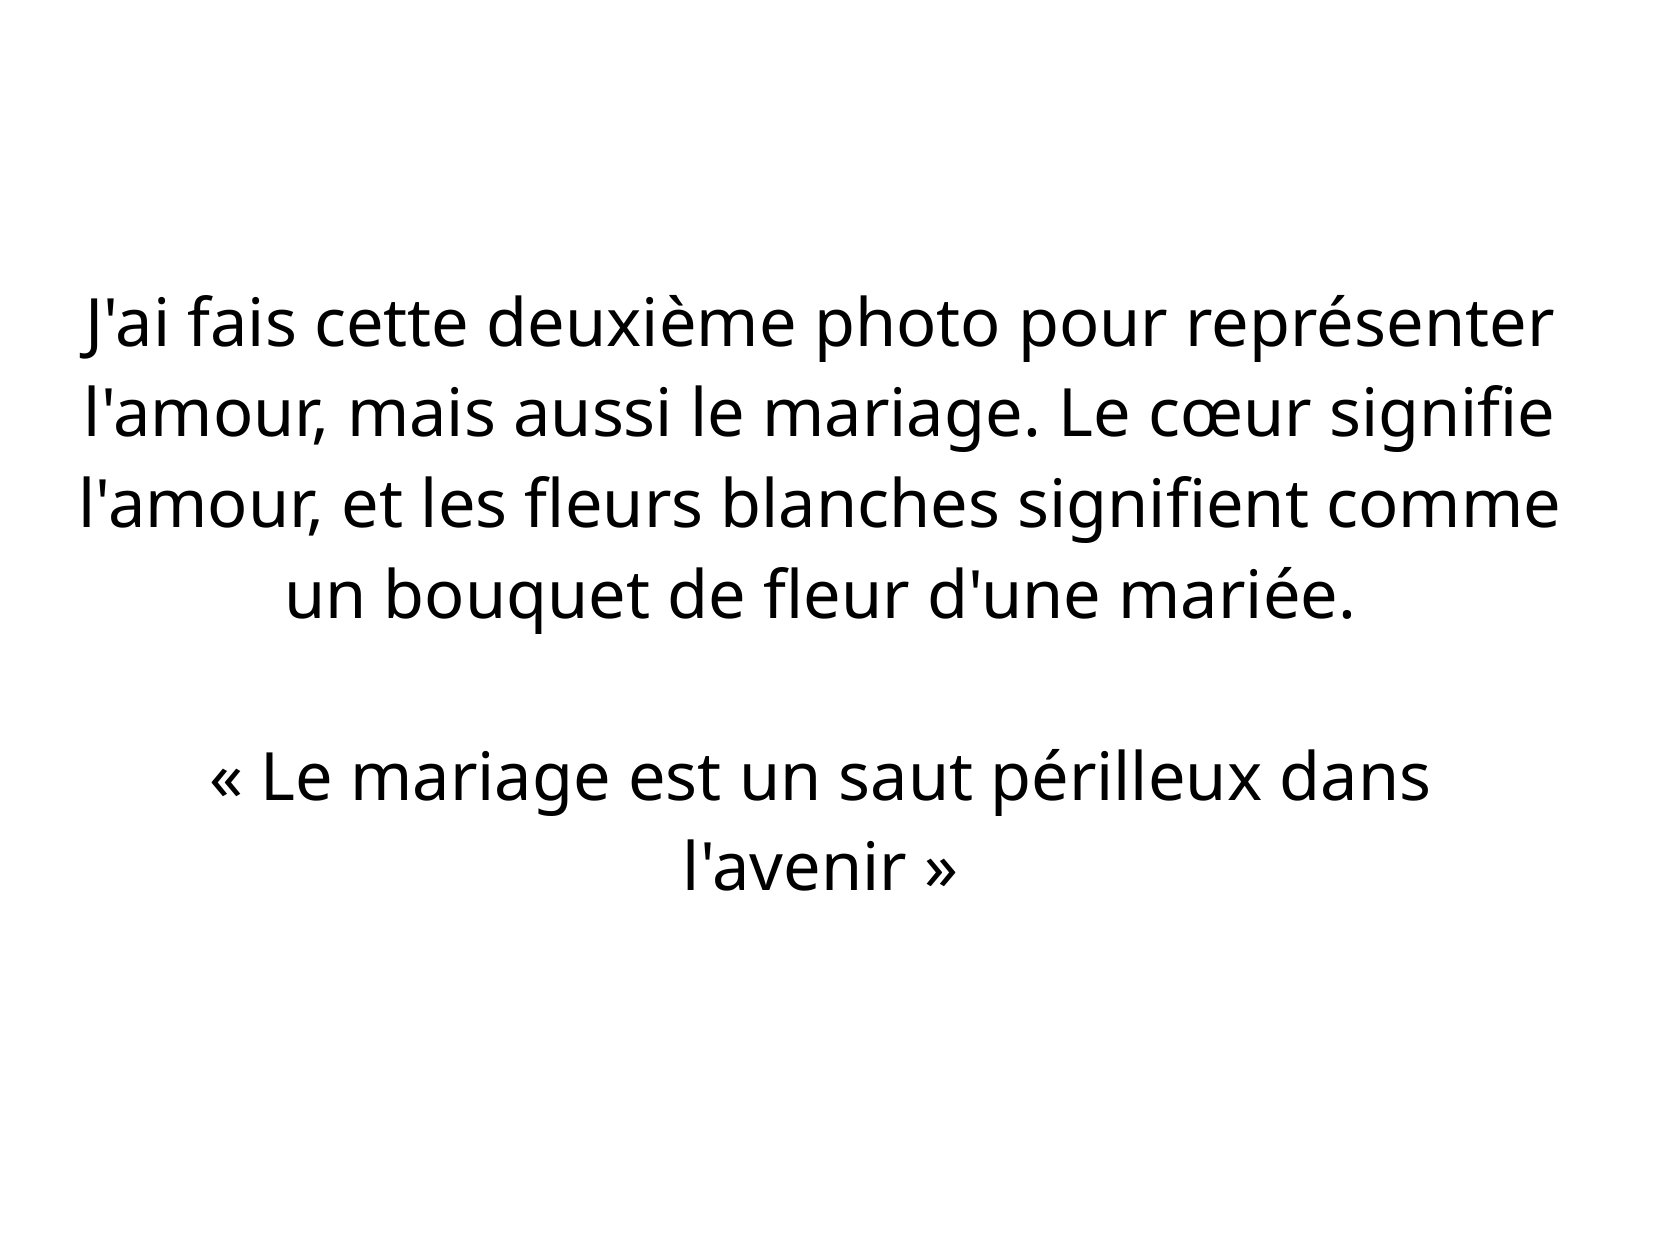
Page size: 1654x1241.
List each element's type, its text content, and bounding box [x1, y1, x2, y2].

subtitle J'ai fais cette deuxième photo pour représenter l'amour, mais aussi le mariage. Le cœur signifie l'amour, et les fleurs blanches signifient comme un bouquet de fleur d'une mariée. « Le mariage est un saut périlleux dans l'avenir » [76, 62, 1565, 1123]
